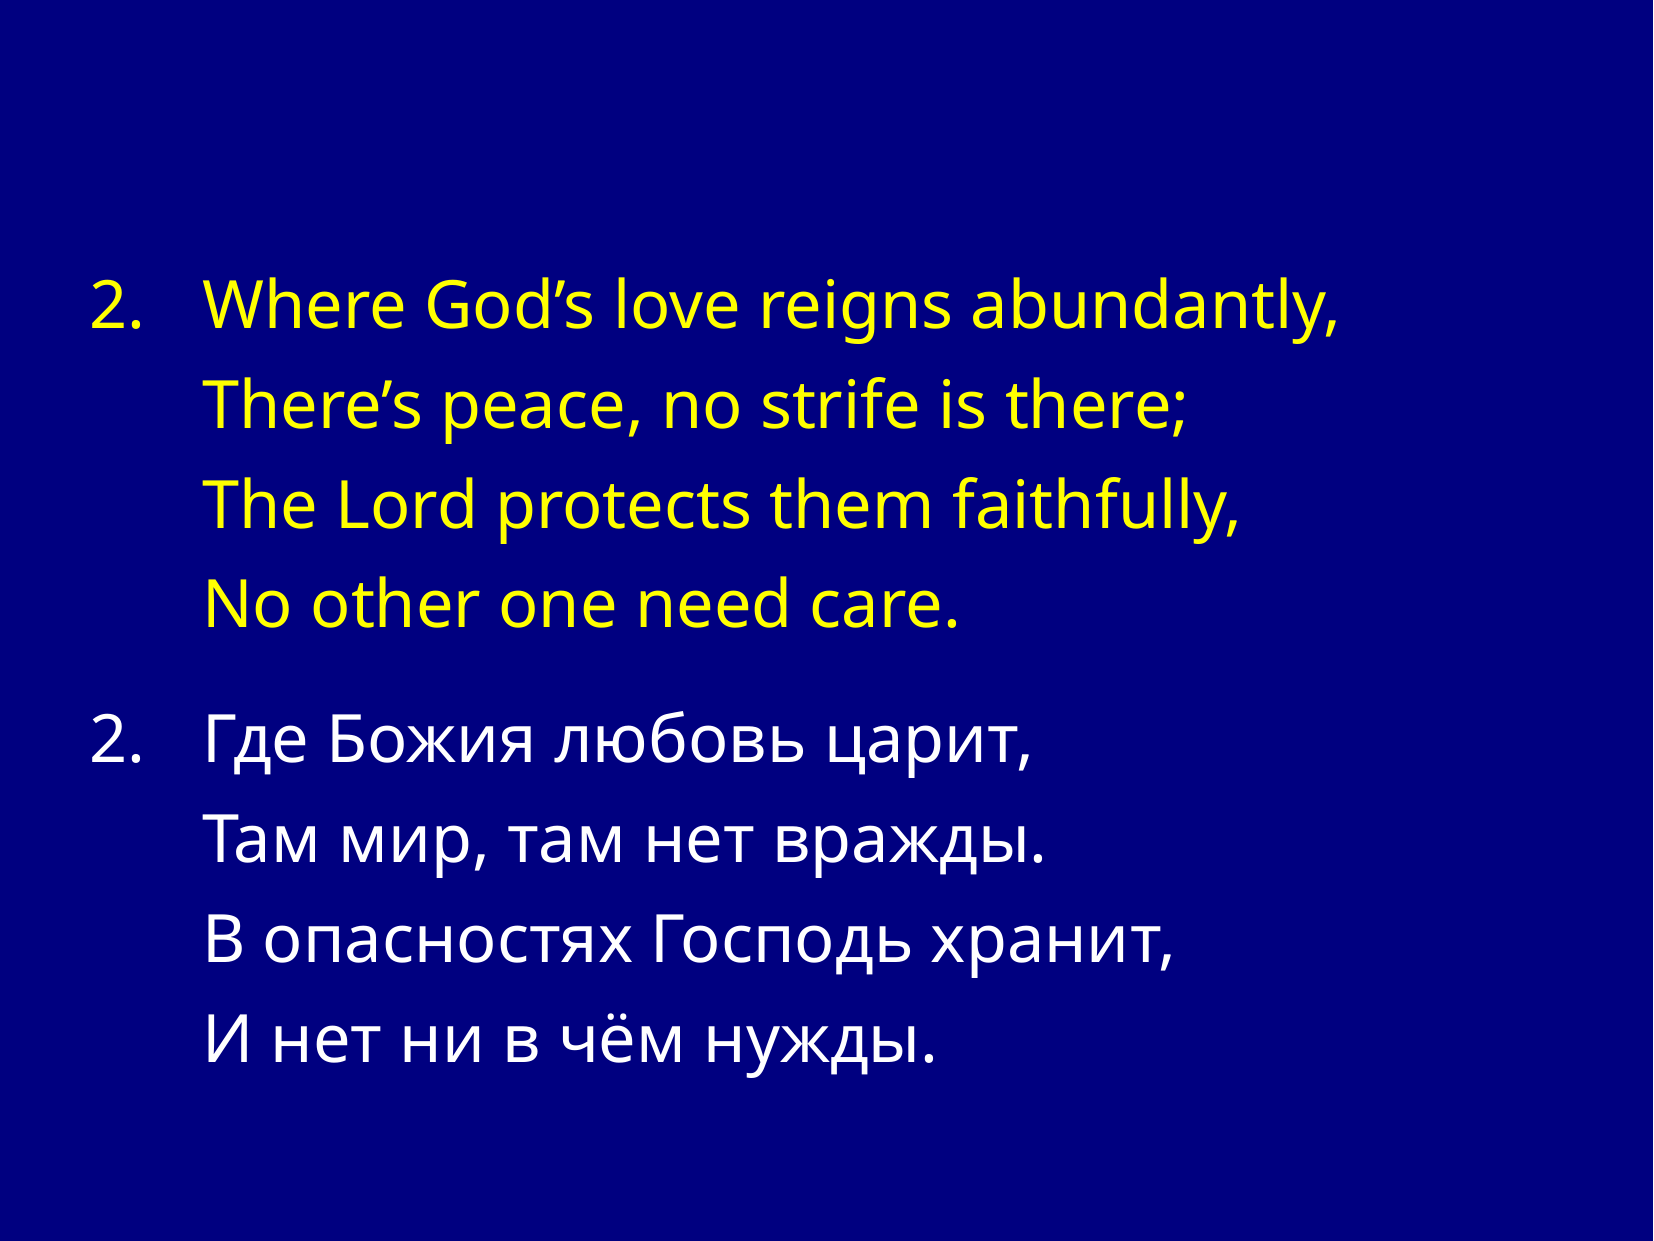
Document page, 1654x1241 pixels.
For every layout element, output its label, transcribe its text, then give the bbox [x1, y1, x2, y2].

text_box 2. Where God’s love reigns abundantly, There’s peace, no strife is there; The Lord protects them faithfully, No other one need care. [75, 150, 1576, 638]
text_box 2. Где Божия любовь царит, Там мир, там нет вражды. В опасностях Господь хранит, И нет ни в чём нужды. [75, 675, 1576, 1163]
